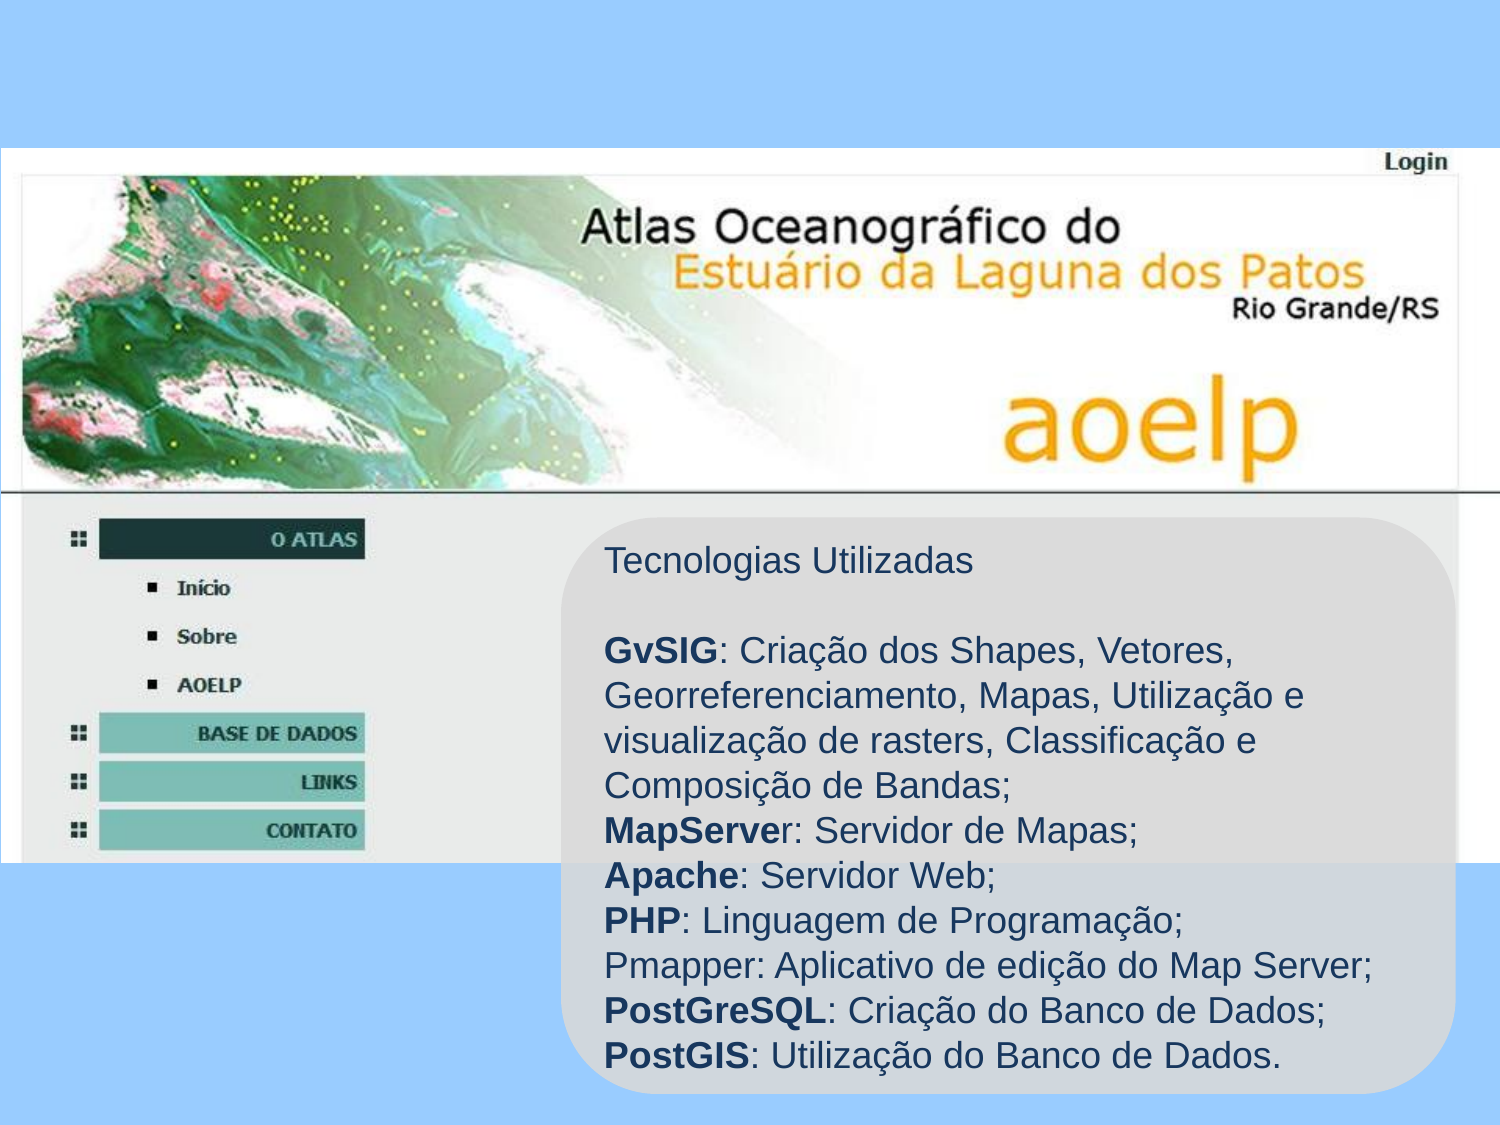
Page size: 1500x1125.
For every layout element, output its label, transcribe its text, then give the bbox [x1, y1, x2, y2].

picture [1, 148, 1500, 863]
text_box Tecnologias Utilizadas GvSIG: Criação dos Shapes, Vetores, Georreferenciamento, Mapas, Utilização e visualização de rasters, Classificação e Composição de Bandas; MapServer: Servidor de Mapas; Apache: Servidor Web; PHP: Linguagem de Programação; Pmapper: Aplicativo de edição do Map Server; PostGreSQL: Criação do Banco de Dados; PostGIS: Utilização do Banco de Dados. [561, 517, 1456, 1094]
